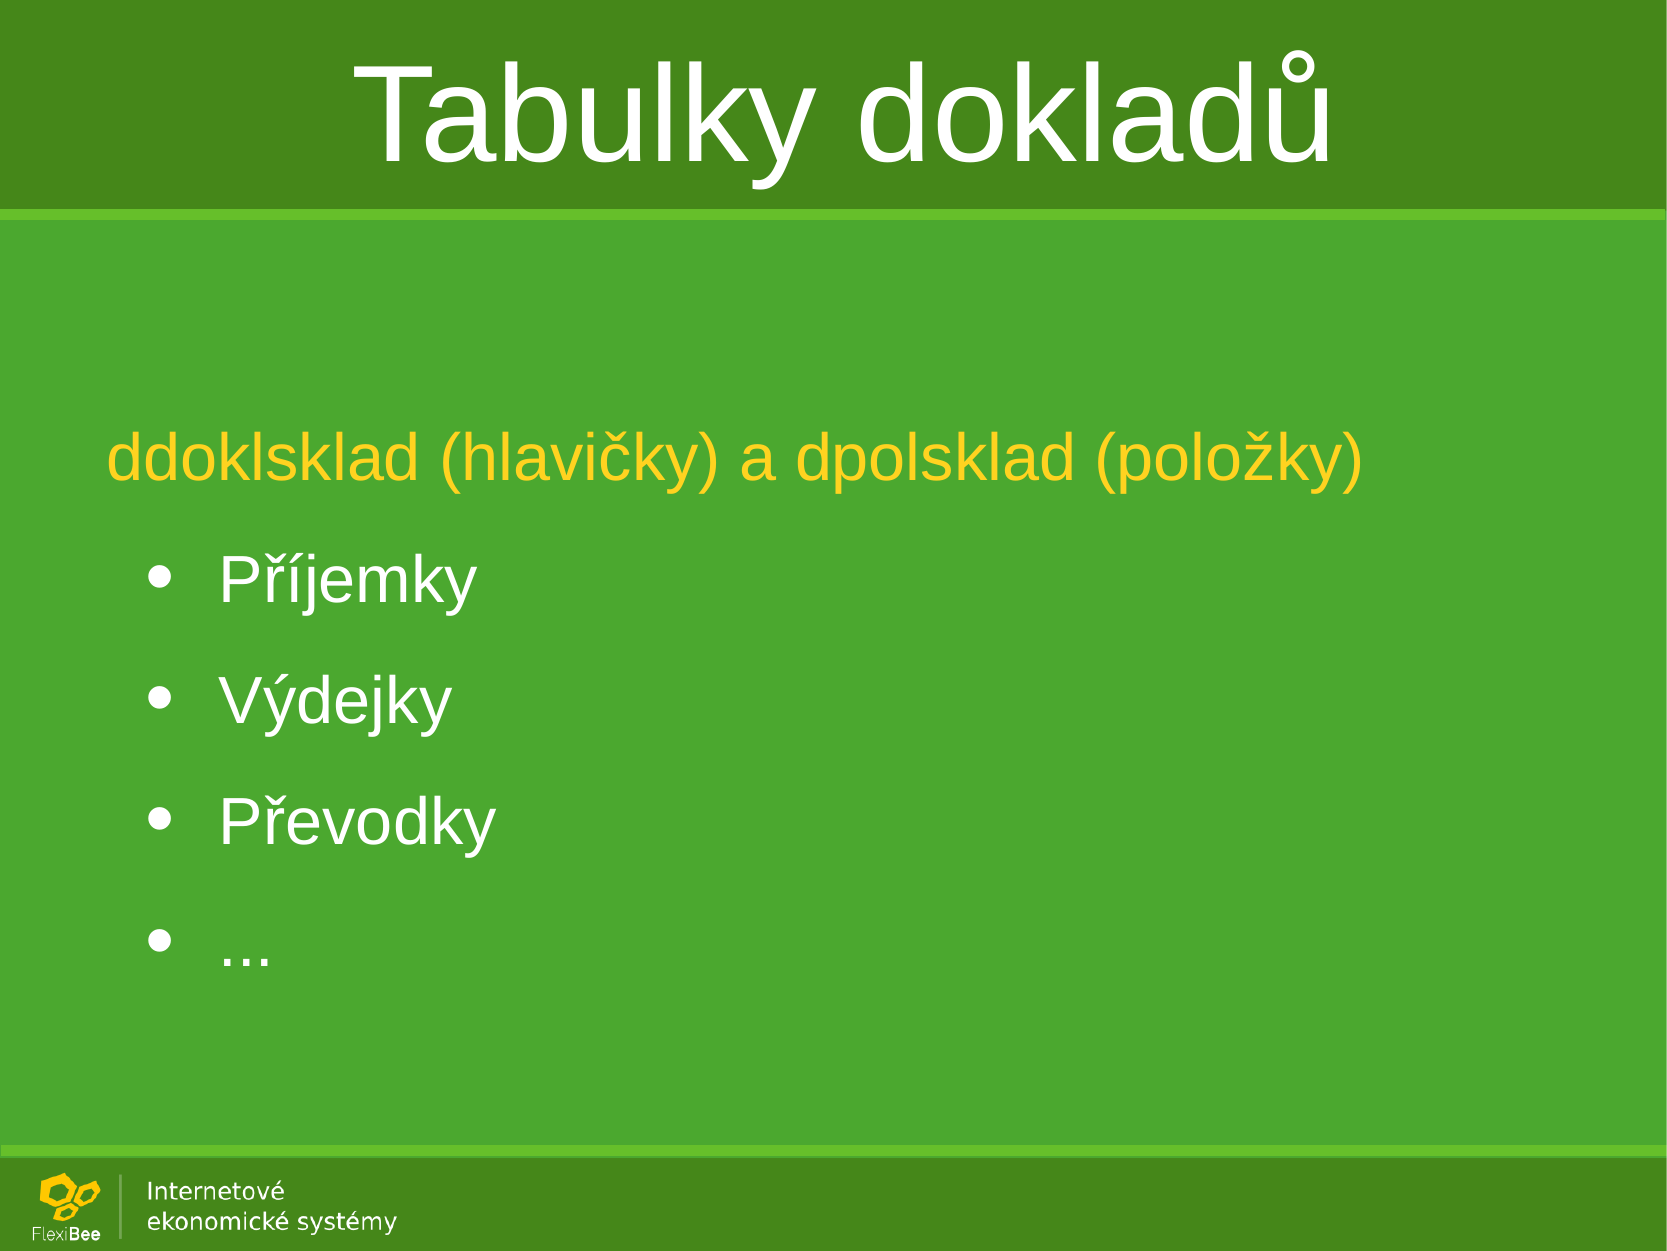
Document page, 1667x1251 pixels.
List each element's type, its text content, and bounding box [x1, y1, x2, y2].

picture [0, 0, 1667, 1251]
title Tabulky dokladů [118, 0, 1571, 361]
list ddoklsklad (hlavičky) a dpolsklad (položky) Příjemky Výdejky Převodky ... [106, 295, 1560, 1099]
